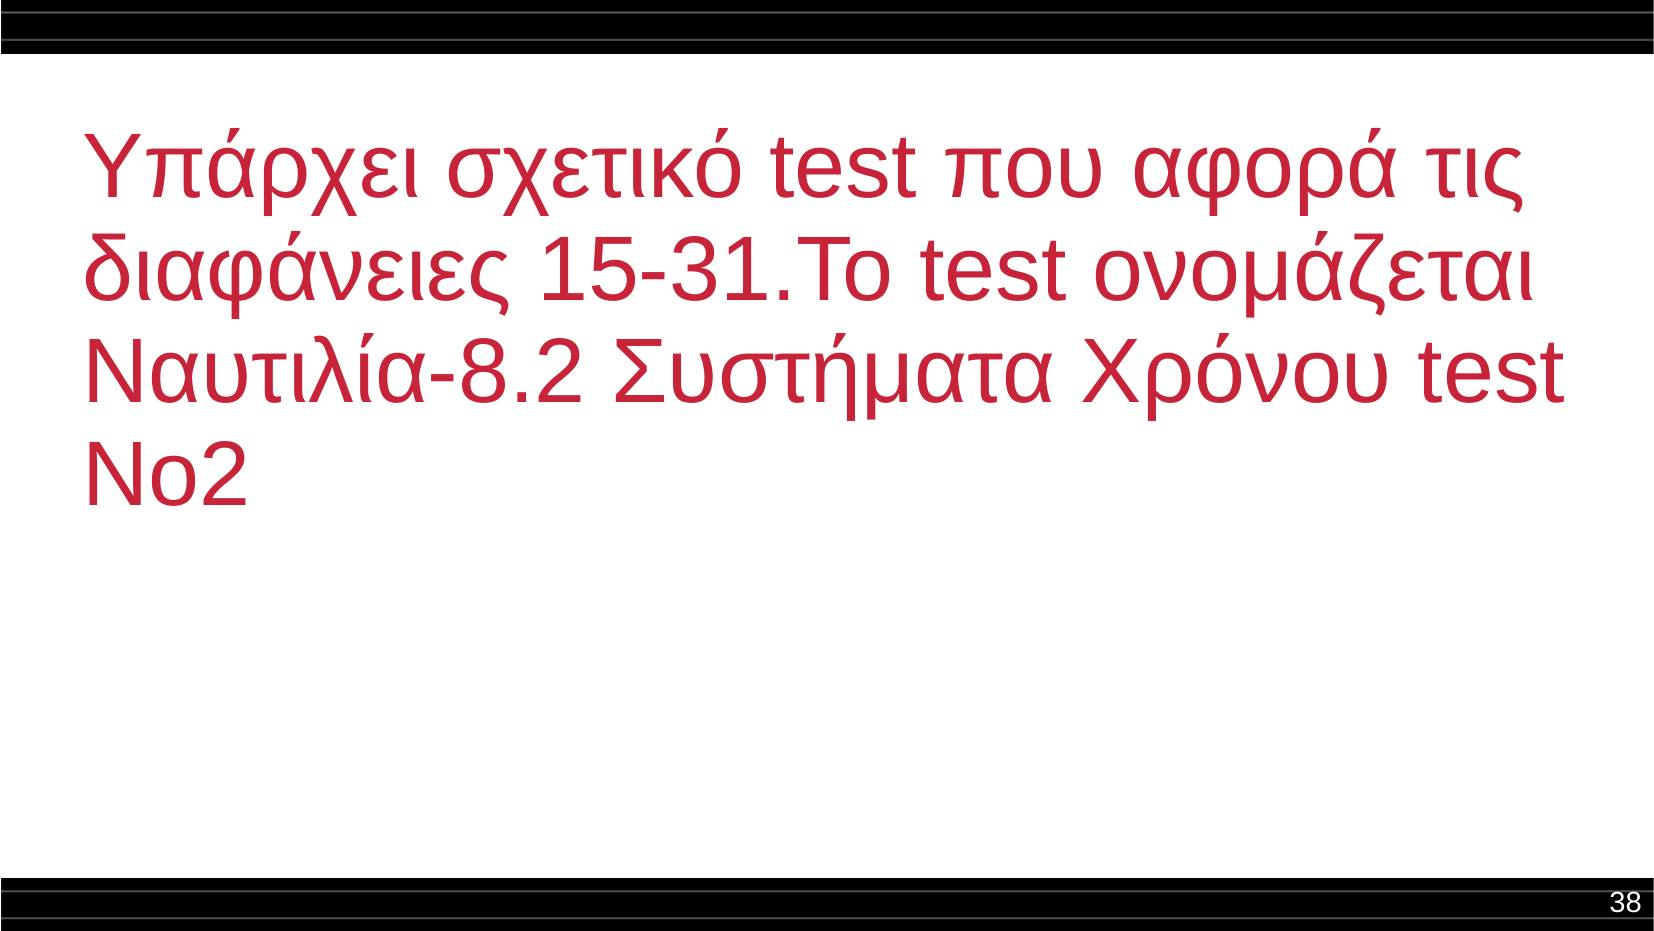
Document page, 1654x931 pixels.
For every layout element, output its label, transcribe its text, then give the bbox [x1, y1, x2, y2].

title Υπάρχει σχετικό test που αφορά τις διαφάνειες 15-31.Το test ονομάζεται Ναυτιλία-8.2 Συστήματα Χρόνου test Νο2 [82, 114, 1571, 526]
picture [1, 878, 1654, 931]
picture [1, 0, 1654, 54]
